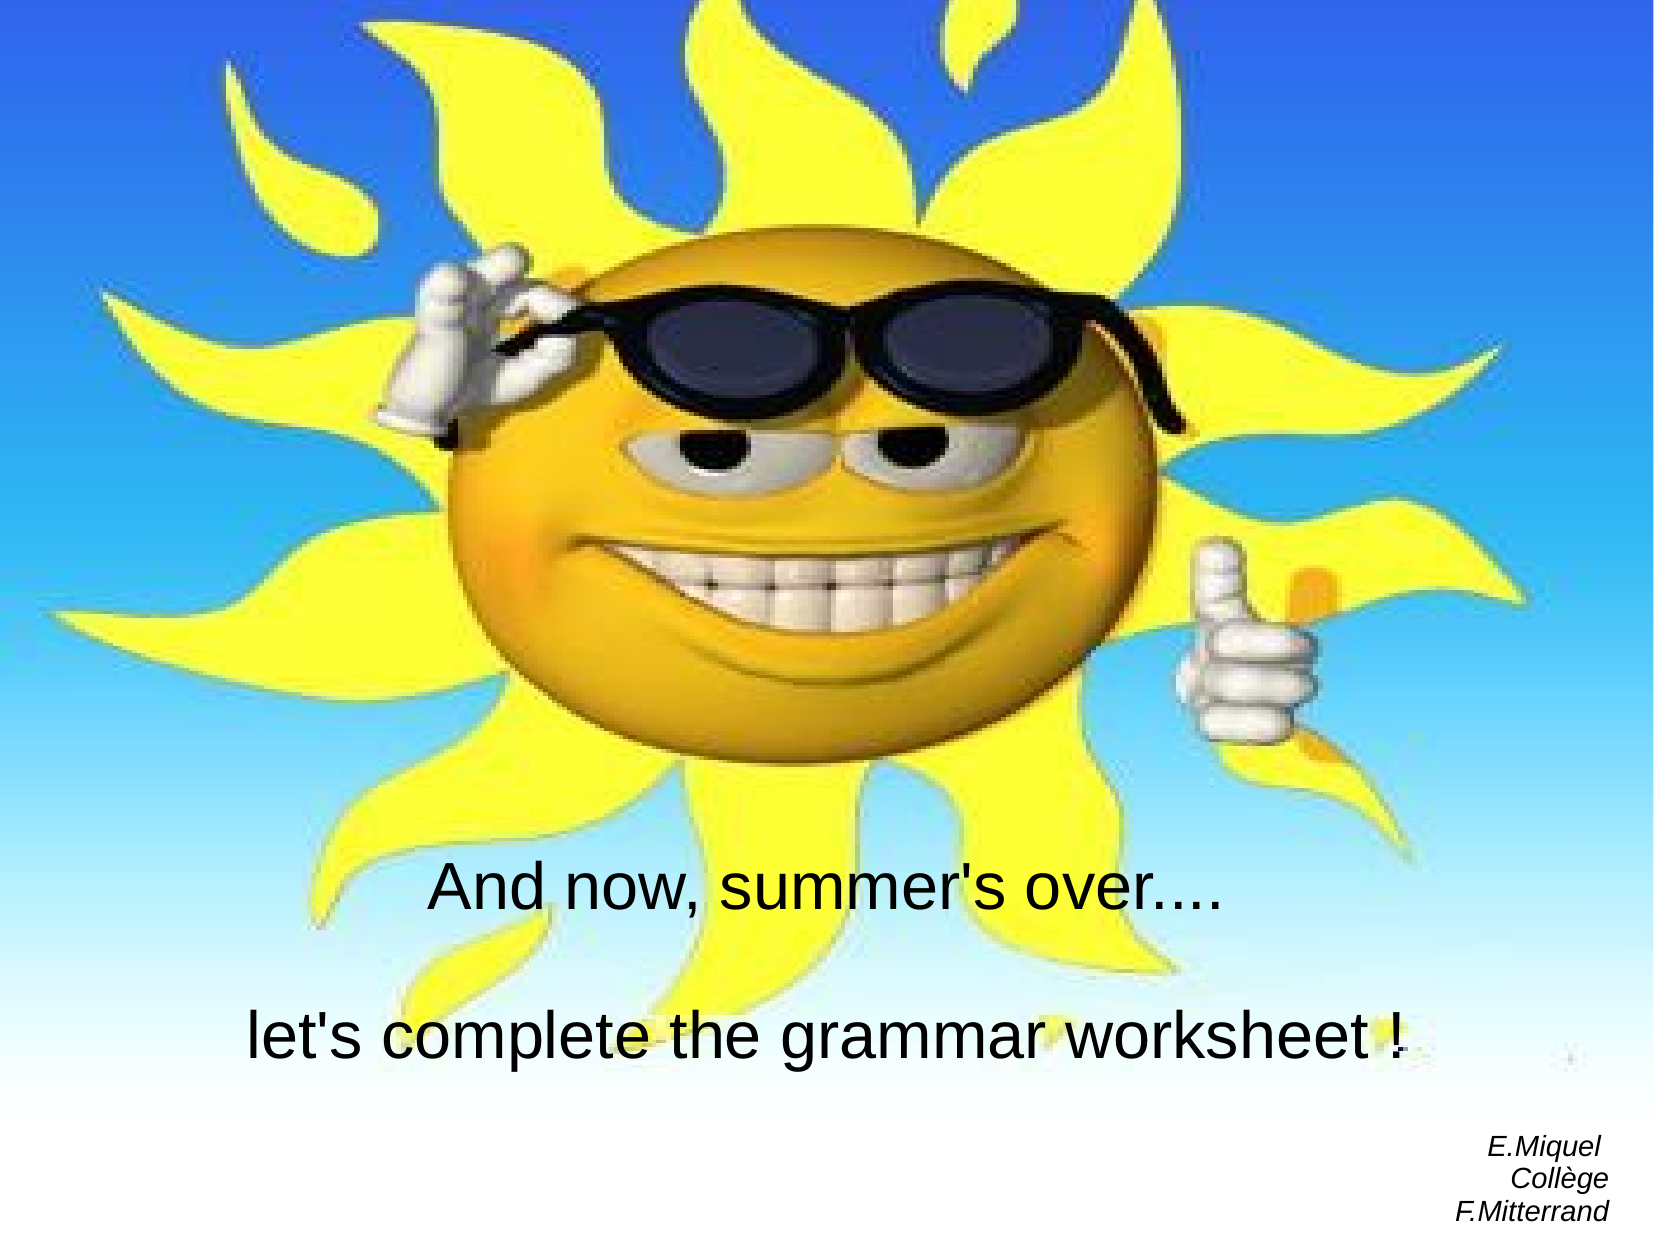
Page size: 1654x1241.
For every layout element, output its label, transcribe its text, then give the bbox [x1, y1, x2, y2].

picture [0, 0, 1654, 1123]
subtitle And now, summer's over.... let's complete the grammar worksheet ! [82, 250, 1571, 1149]
text_box E.Miquel Collège F.Mitterrand [1333, 1122, 1625, 1203]
